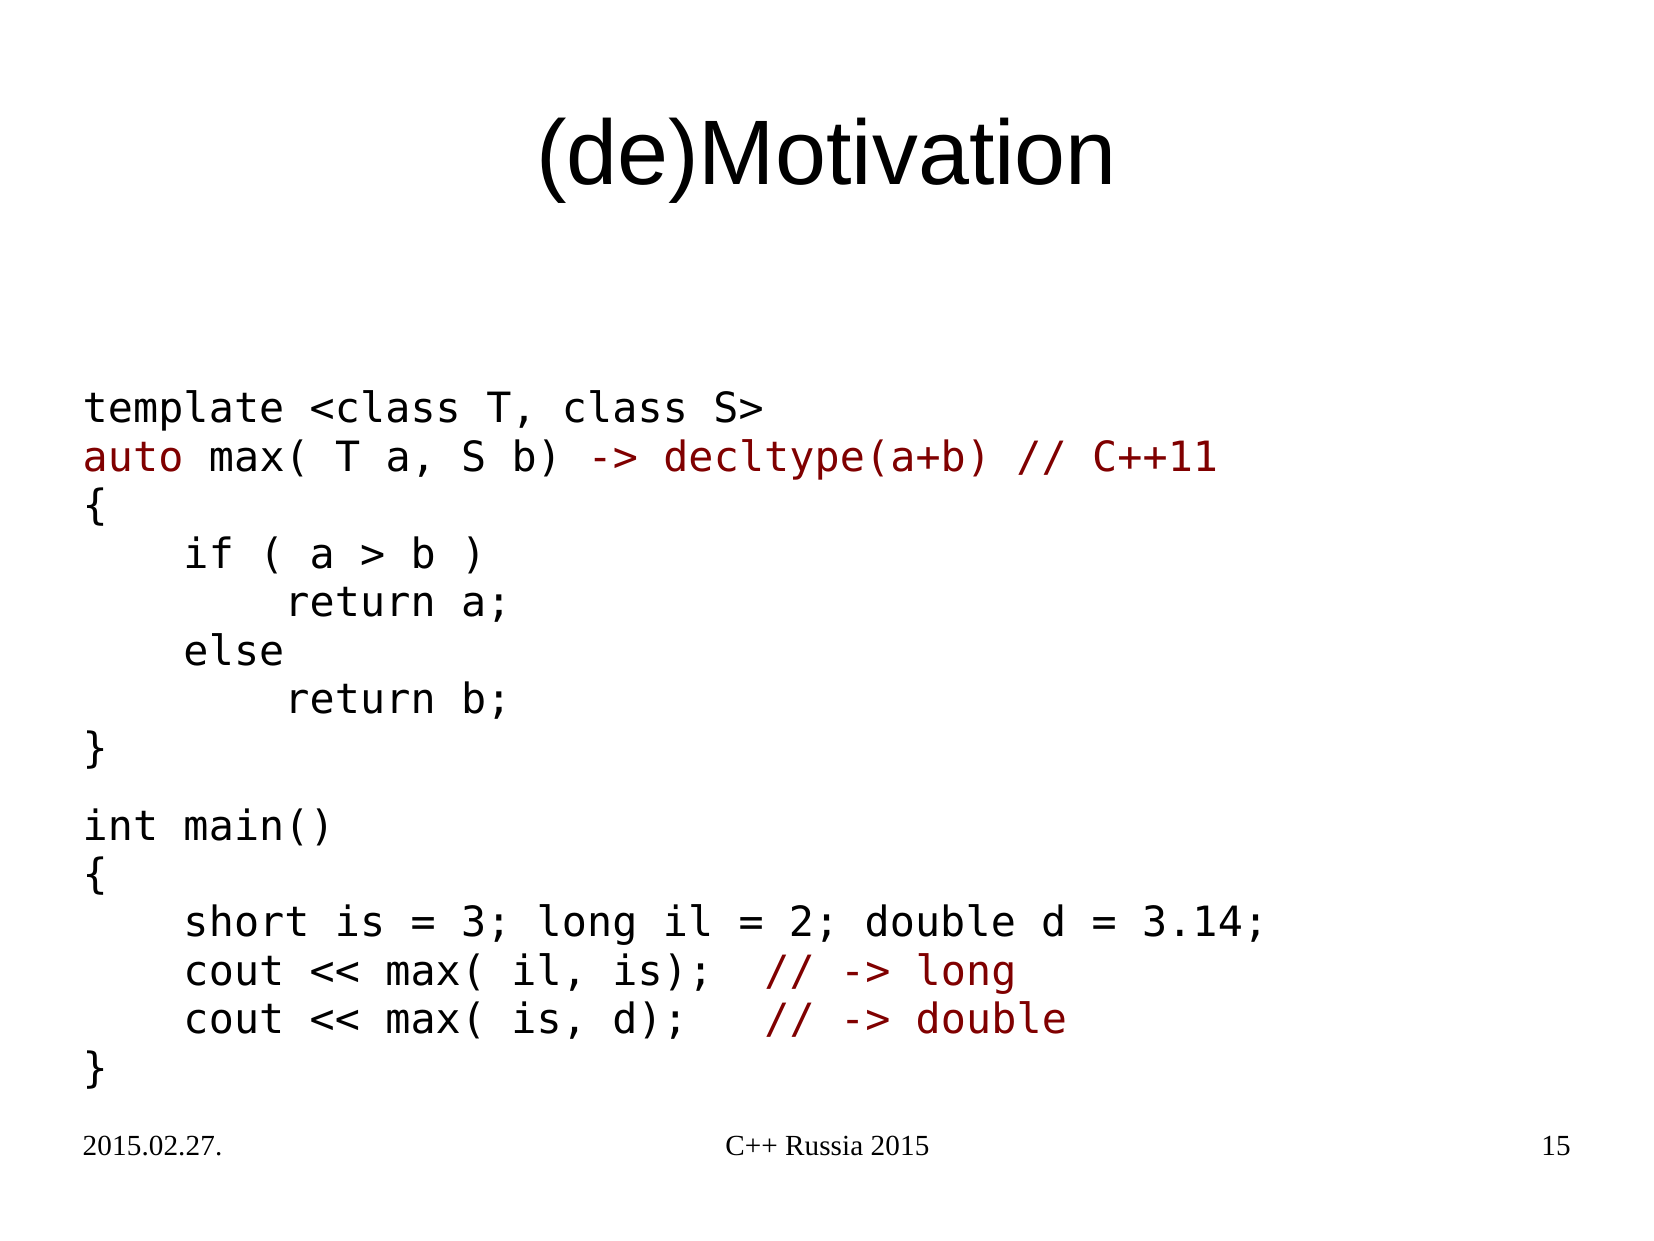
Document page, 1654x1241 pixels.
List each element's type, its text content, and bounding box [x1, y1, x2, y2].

list template <class T, class S> auto max( T a, S b) -> decltype(a+b) // C++11 { if ( a > b ) return a; else return b; } int main() { short is = 3; long il = 2; double d = 3.14; cout << max( il, is); // -> long cout << max( is, d); // -> double } [82, 383, 1571, 1104]
title (de)Motivation [82, 49, 1571, 257]
